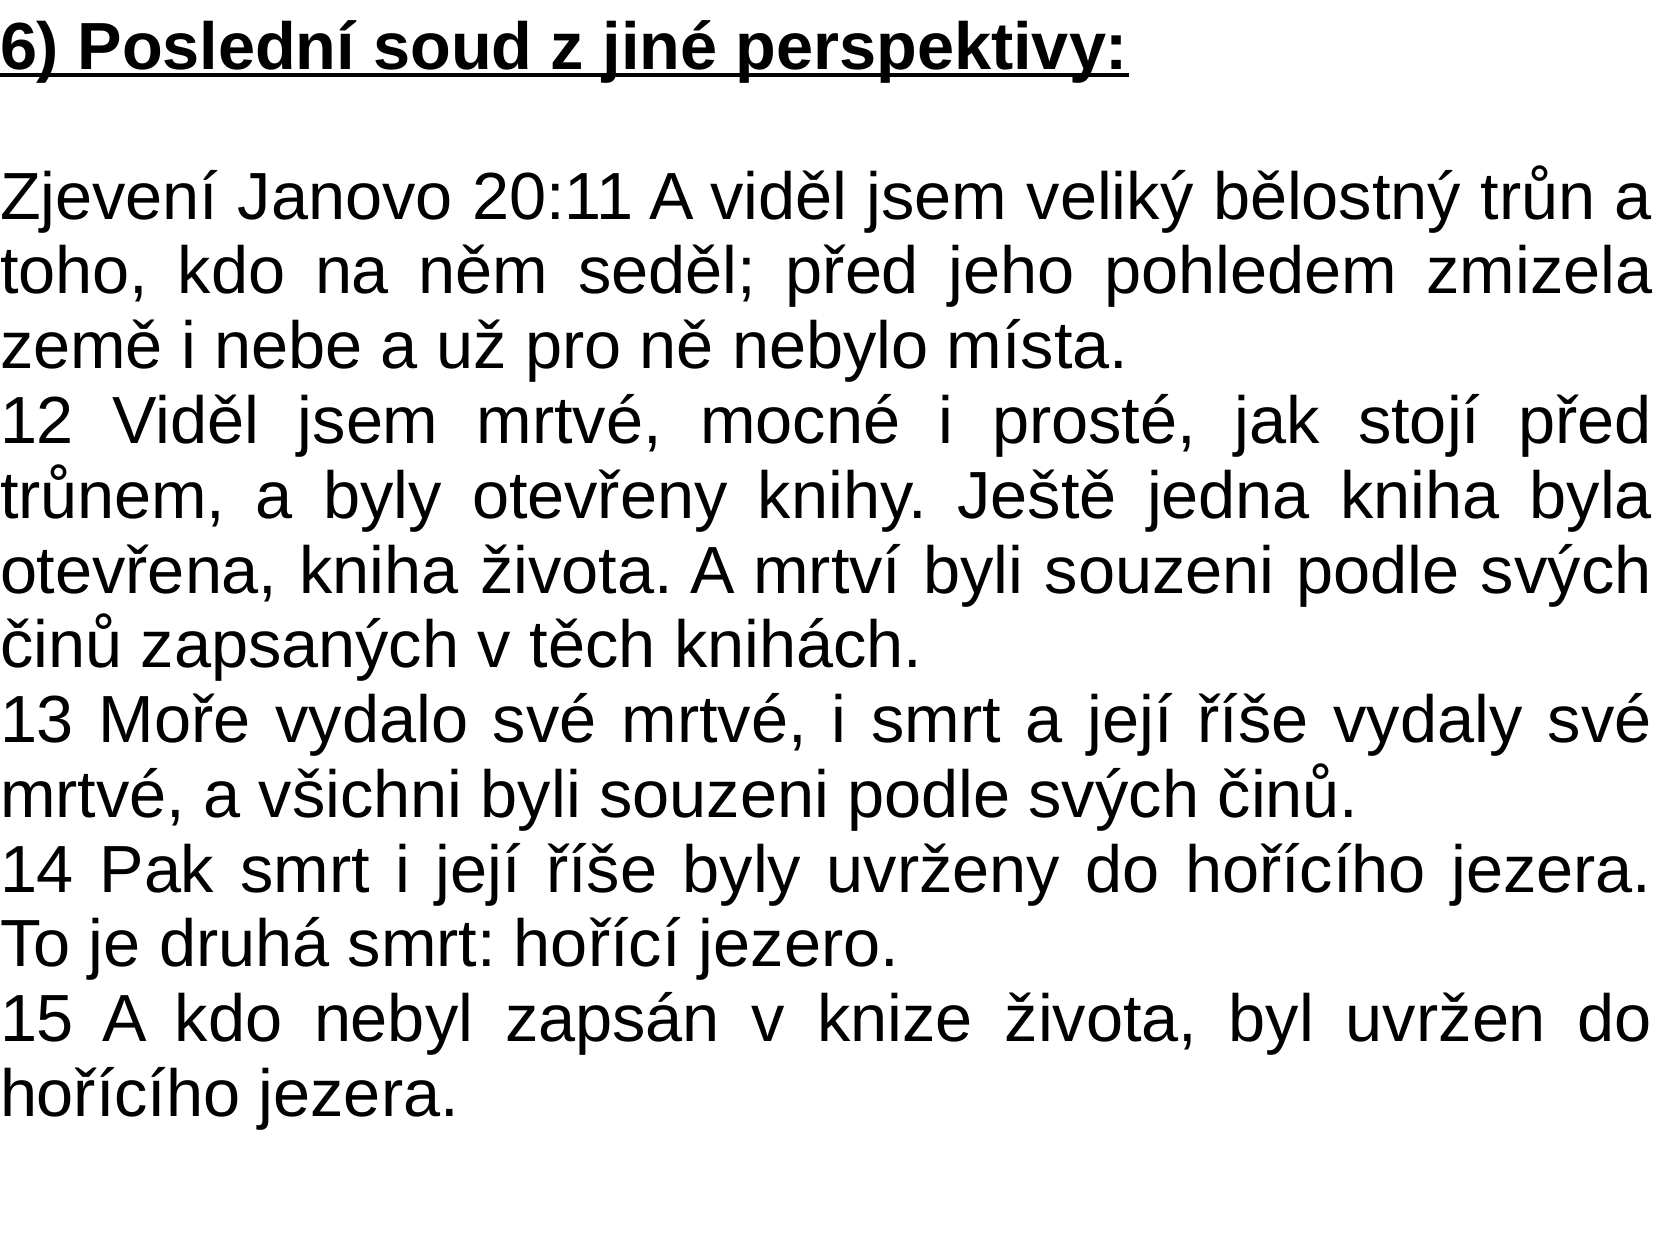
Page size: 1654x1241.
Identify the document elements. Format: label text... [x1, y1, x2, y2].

subtitle 6) Poslední soud z jiné perspektivy: Zjevení Janovo 20:11 A viděl jsem veliký bělostný trůn a toho, kdo na něm seděl; před jeho pohledem zmizela země i nebe a už pro ně nebylo místa. 12 Viděl jsem mrtvé, mocné i prosté, jak stojí před trůnem, a byly otevřeny knihy. Ještě jedna kniha byla otevřena, kniha života. A mrtví byli souzeni podle svých činů zapsaných v těch knihách. 13 Moře vydalo své mrtvé, i smrt a její říše vydaly své mrtvé, a všichni byli souzeni podle svých činů. 14 Pak smrt i její říše byly uvrženy do hořícího jezera. To je druhá smrt: hořící jezero. 15 A kdo nebyl zapsán v knize života, byl uvržen do hořícího jezera. [0, 0, 1654, 1220]
